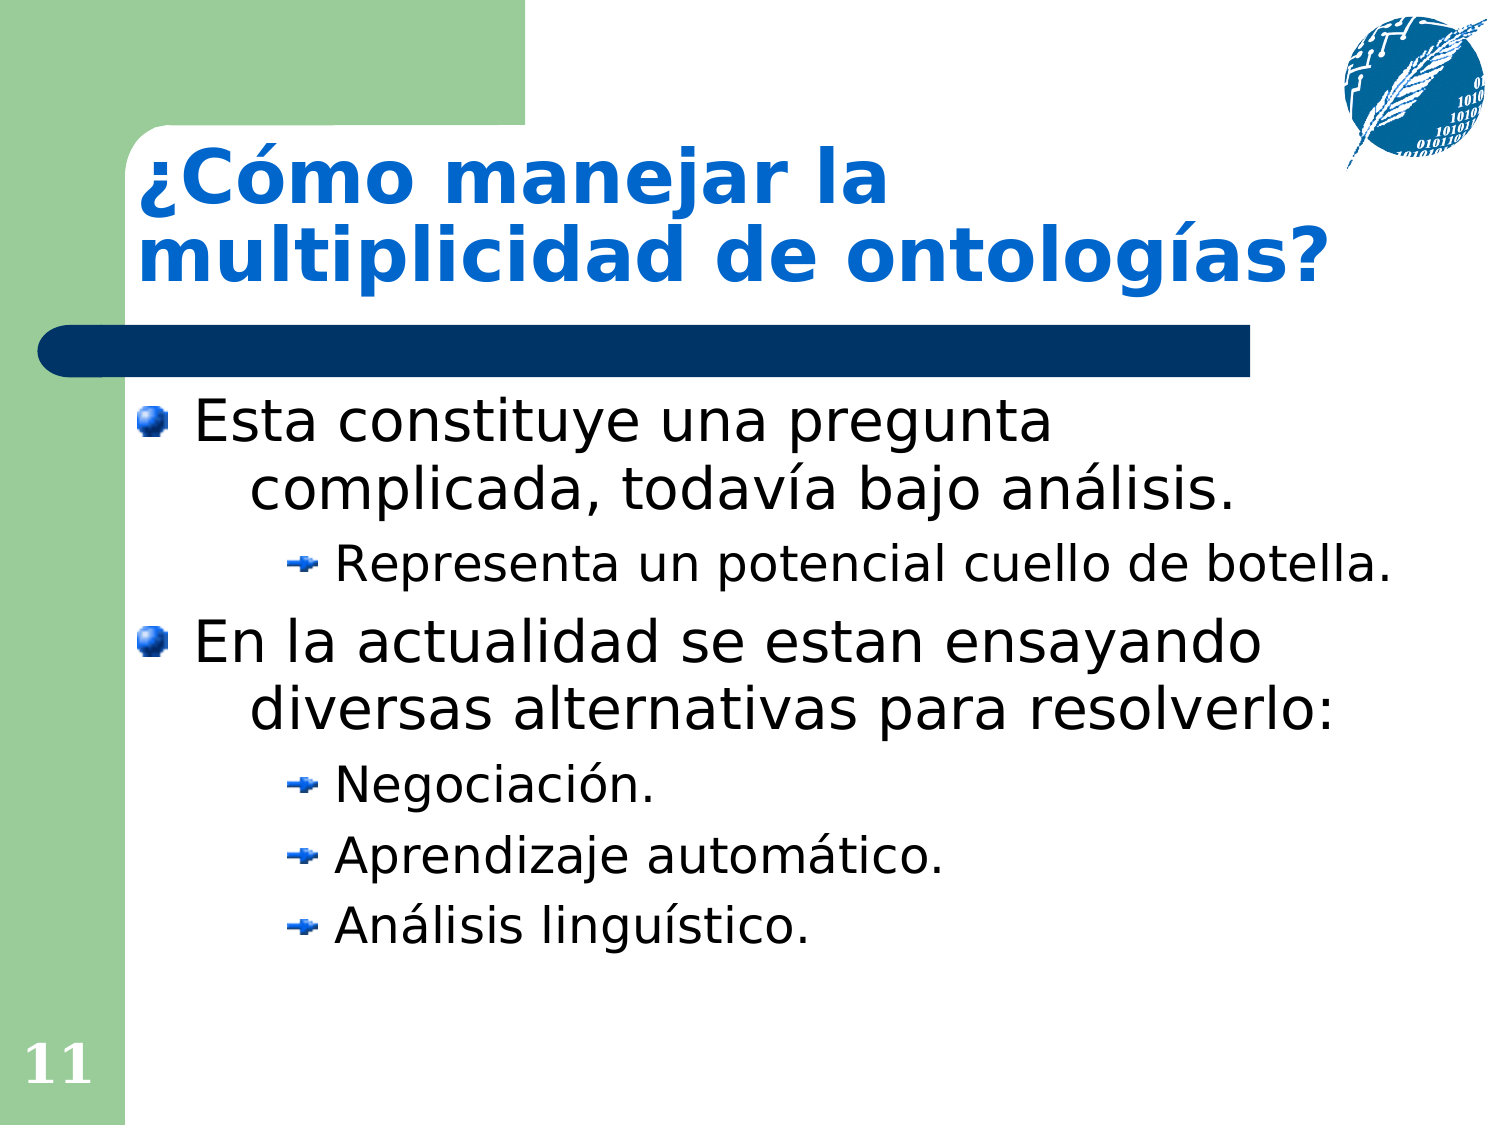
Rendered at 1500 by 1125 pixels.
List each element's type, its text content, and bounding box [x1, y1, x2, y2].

list Esta constituye una pregunta complicada, todavía bajo análisis. Representa un potencial cuello de botella. En la actualidad se estan ensayando diversas alternativas para resolverlo: Negociación. Aprendizaje automático. Análisis linguístico. [137, 387, 1400, 1045]
picture [1416, 140, 1425, 149]
title ¿Cómo manejar la multiplicidad de ontologías? [136, 135, 1414, 302]
picture [1427, 138, 1431, 148]
picture [1341, 15, 1487, 172]
picture [1436, 127, 1450, 136]
picture [1433, 139, 1440, 147]
